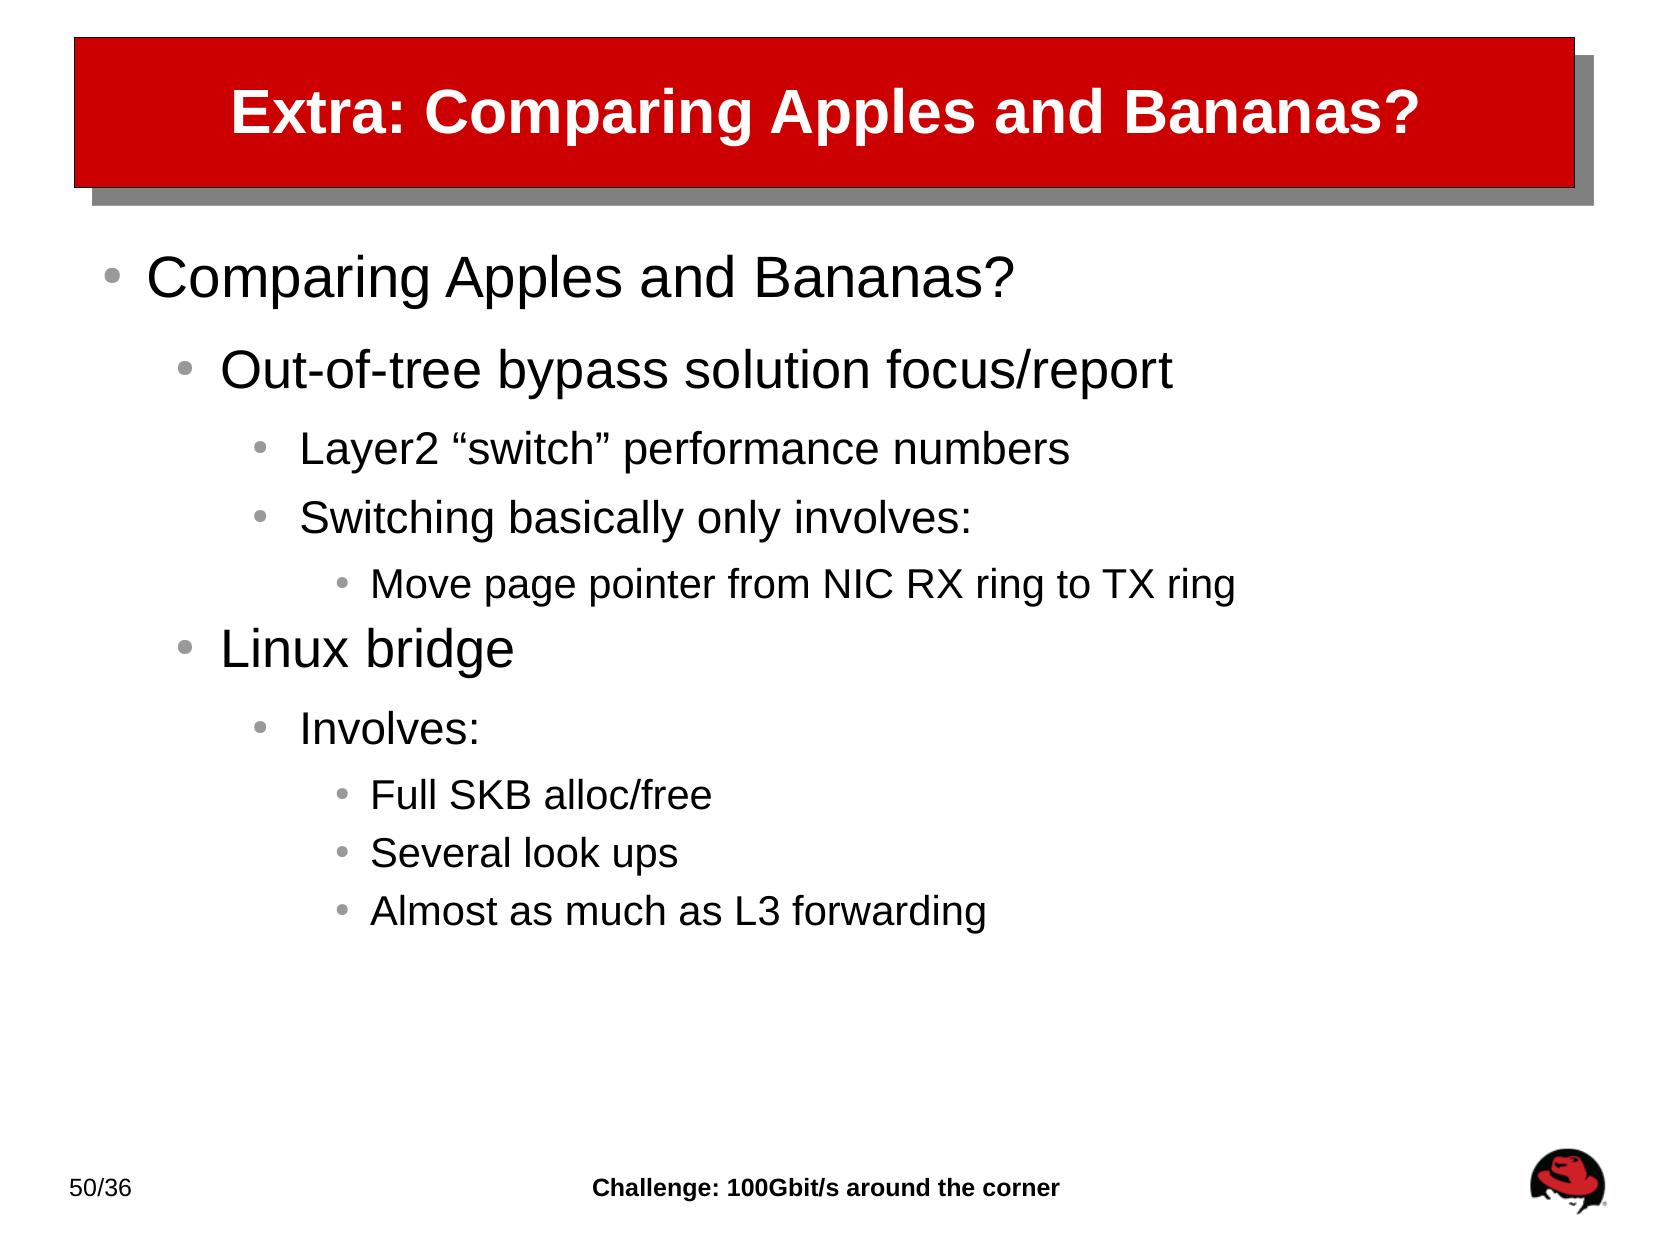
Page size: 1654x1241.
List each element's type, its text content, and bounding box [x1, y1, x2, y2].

list Comparing Apples and Bananas? Out-of-tree bypass solution focus/report Layer2 “switch” performance numbers Switching basically only involves: Move page pointer from NIC RX ring to TX ring Linux bridge Involves: Full SKB alloc/free Several look ups Almost as much as L3 forwarding [86, 244, 1575, 1039]
title Extra: Comparing Apples and Bananas? [82, 37, 1571, 188]
picture [1529, 1146, 1613, 1224]
